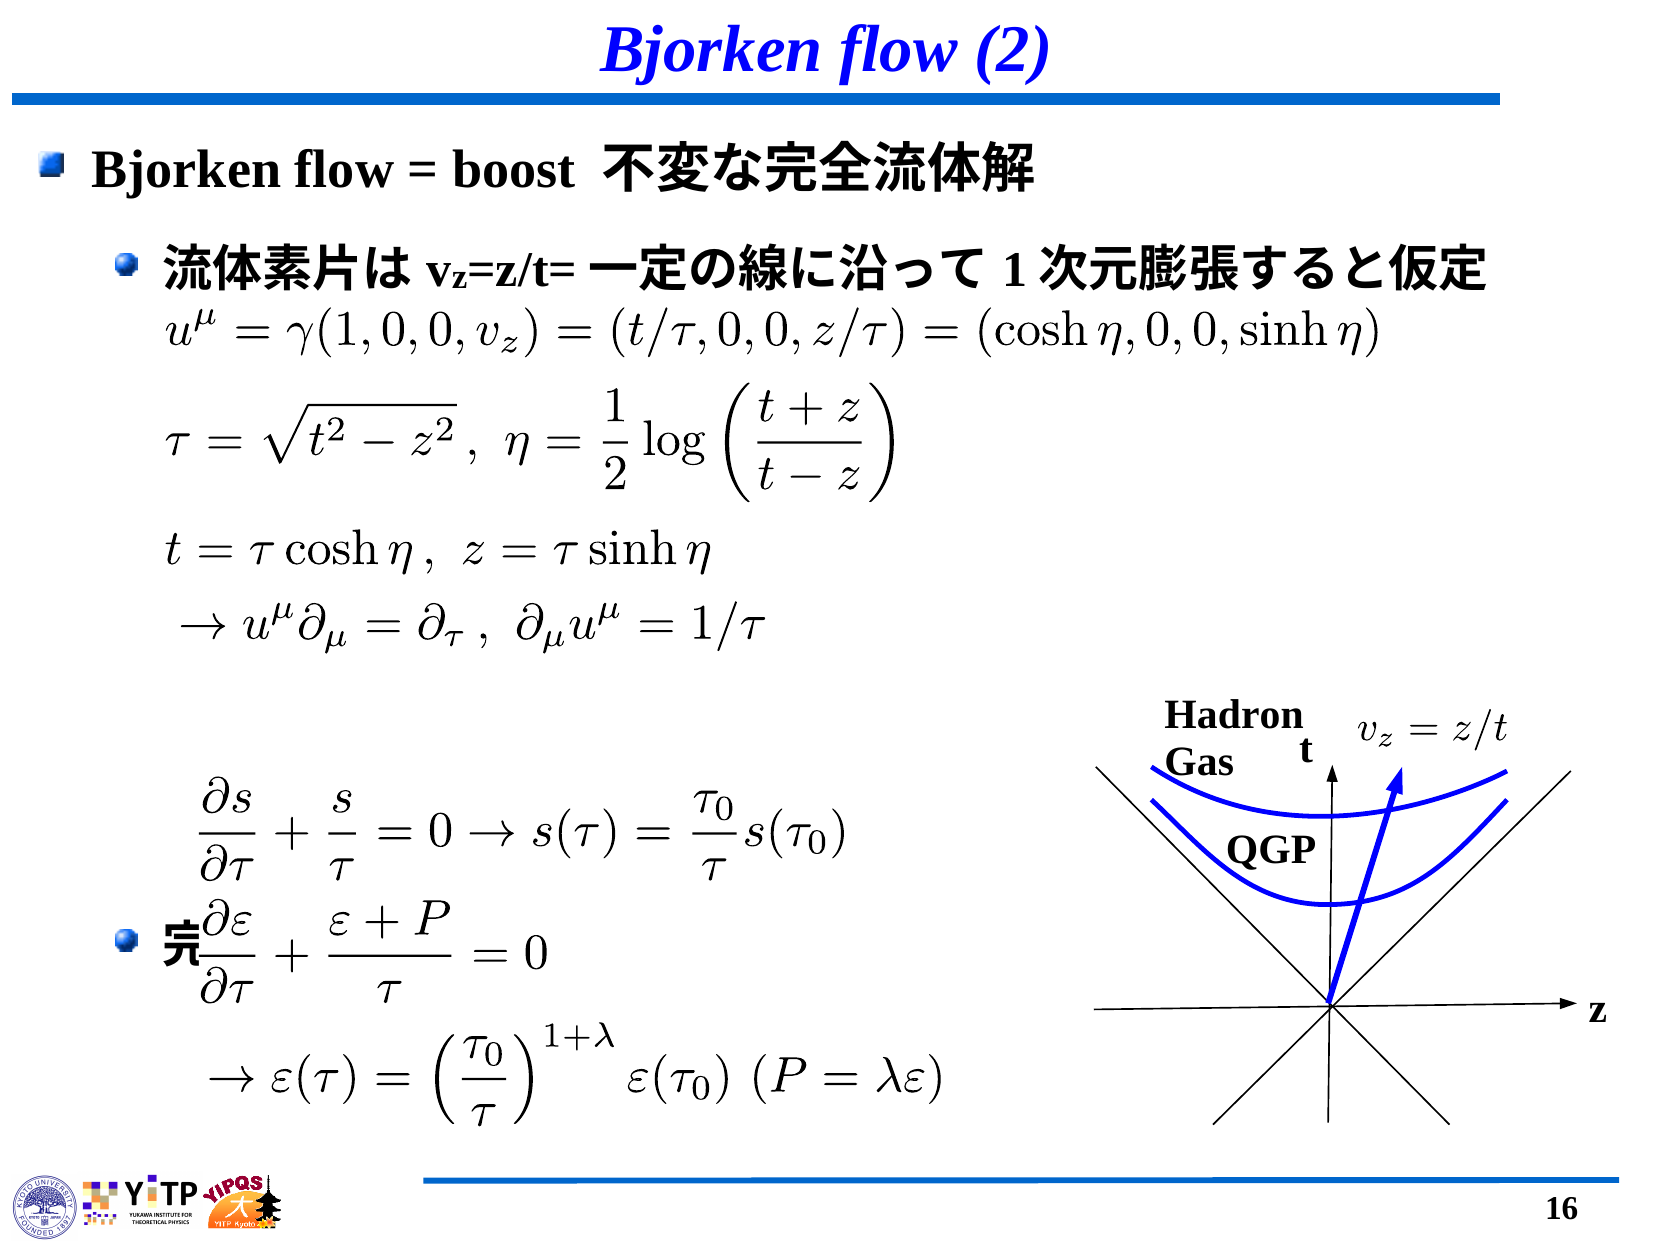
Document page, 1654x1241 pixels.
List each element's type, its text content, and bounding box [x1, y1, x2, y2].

text_box Hadron Gas [1164, 691, 1304, 787]
text_box z [1588, 985, 1608, 1033]
text_box QGP [1225, 825, 1317, 874]
text_box [198, 776, 946, 1127]
text_box t [1299, 725, 1314, 773]
title Bjorken flow (2) [0, 0, 1654, 99]
text_box [164, 307, 1383, 654]
text_box [1356, 708, 1509, 751]
picture [11, 1170, 281, 1241]
list Bjorken flow = boost 不変な完全流体解 流体素片はvz=z/t=一定の線に沿って1次元膨張すると仮定 完全流体 [20, 124, 1621, 1137]
